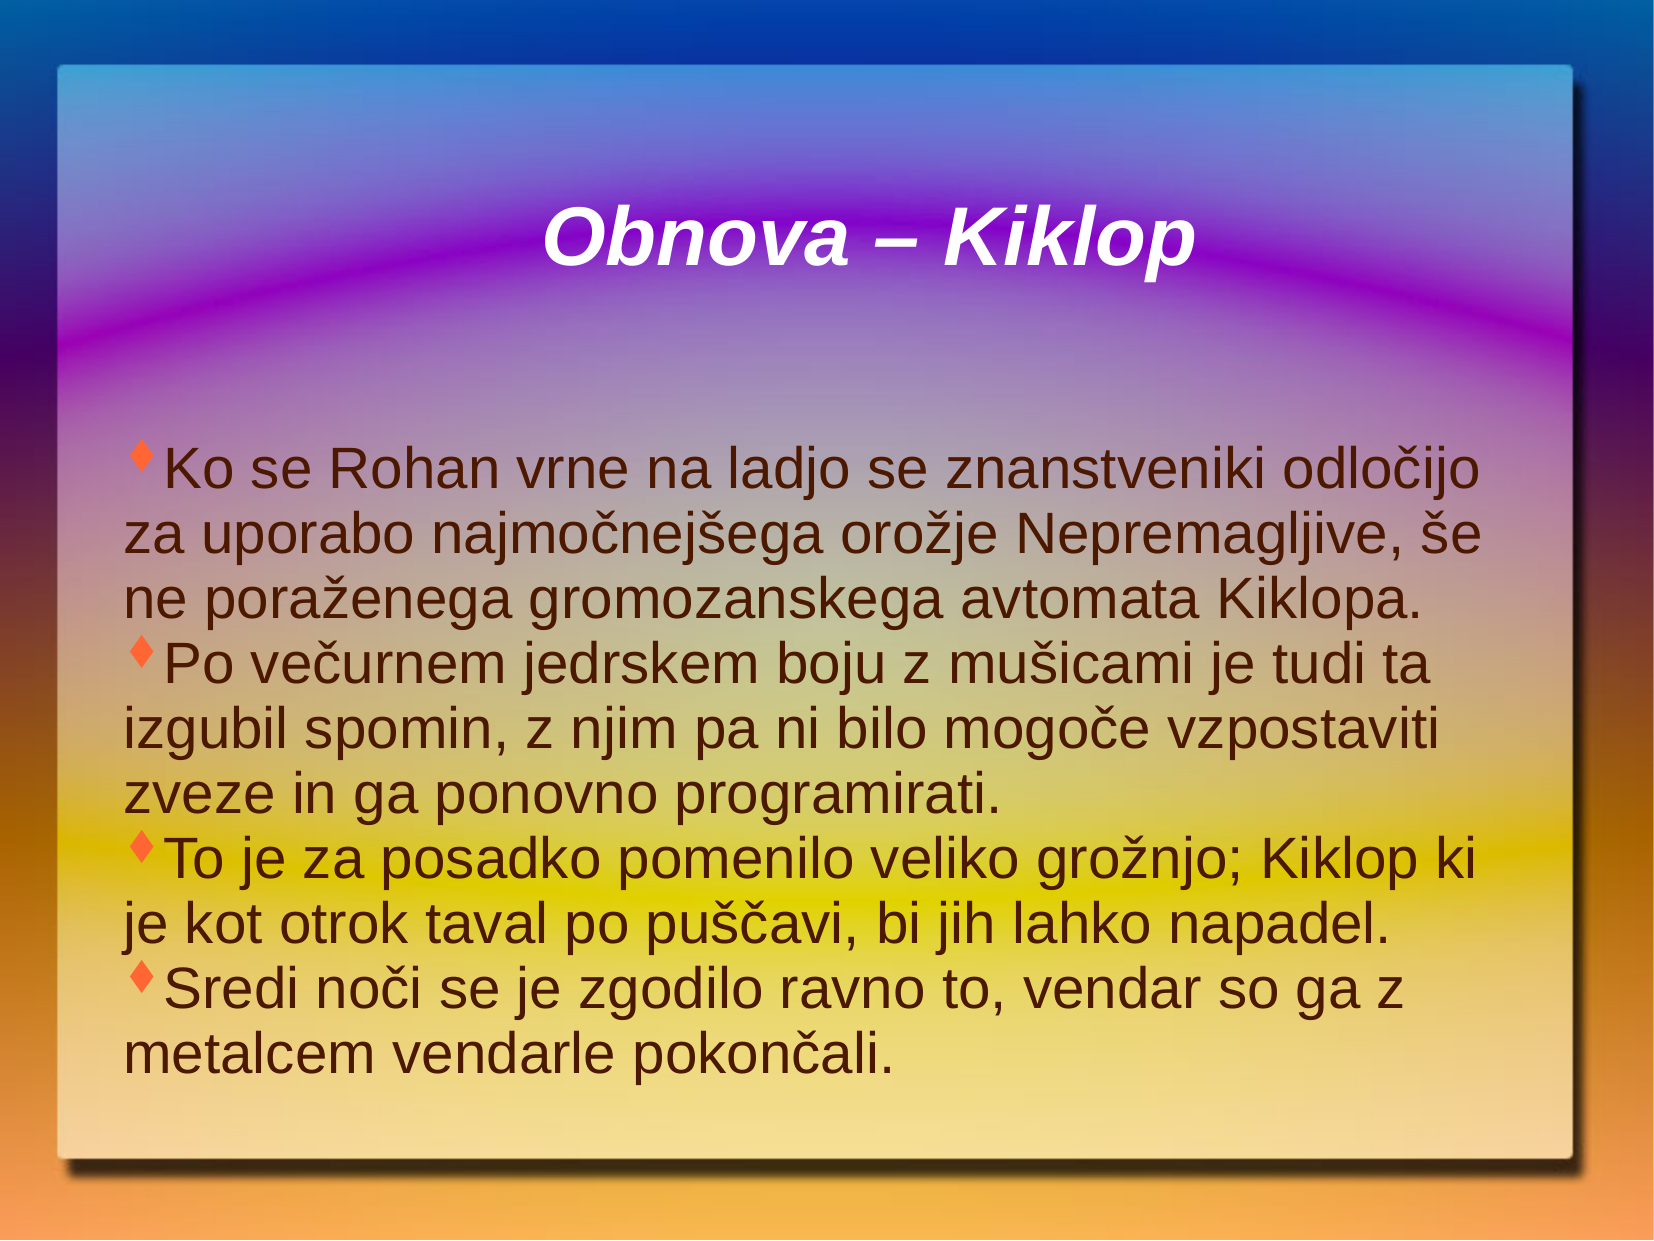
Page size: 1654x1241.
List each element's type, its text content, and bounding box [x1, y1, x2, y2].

title Obnova – Kiklop [126, 134, 1538, 342]
list Ko se Rohan vrne na ladjo se znanstveniki odločijo za uporabo najmočnejšega orožje Nepremagljive, še ne poraženega gromozanskega avtomata Kiklopa. Po večurnem jedrskem boju z mušicami je tudi ta izgubil spomin, z njim pa ni bilo mogoče vzpostaviti zveze in ga ponovno programirati. To je za posadko pomenilo veliko grožnjo; Kiklop ki je kot otrok taval po puščavi, bi jih lahko napadel. Sredi noči se je zgodilo ravno to, vendar so ga z metalcem vendarle pokončali. [123, 436, 1536, 1152]
picture [0, 0, 1654, 1240]
